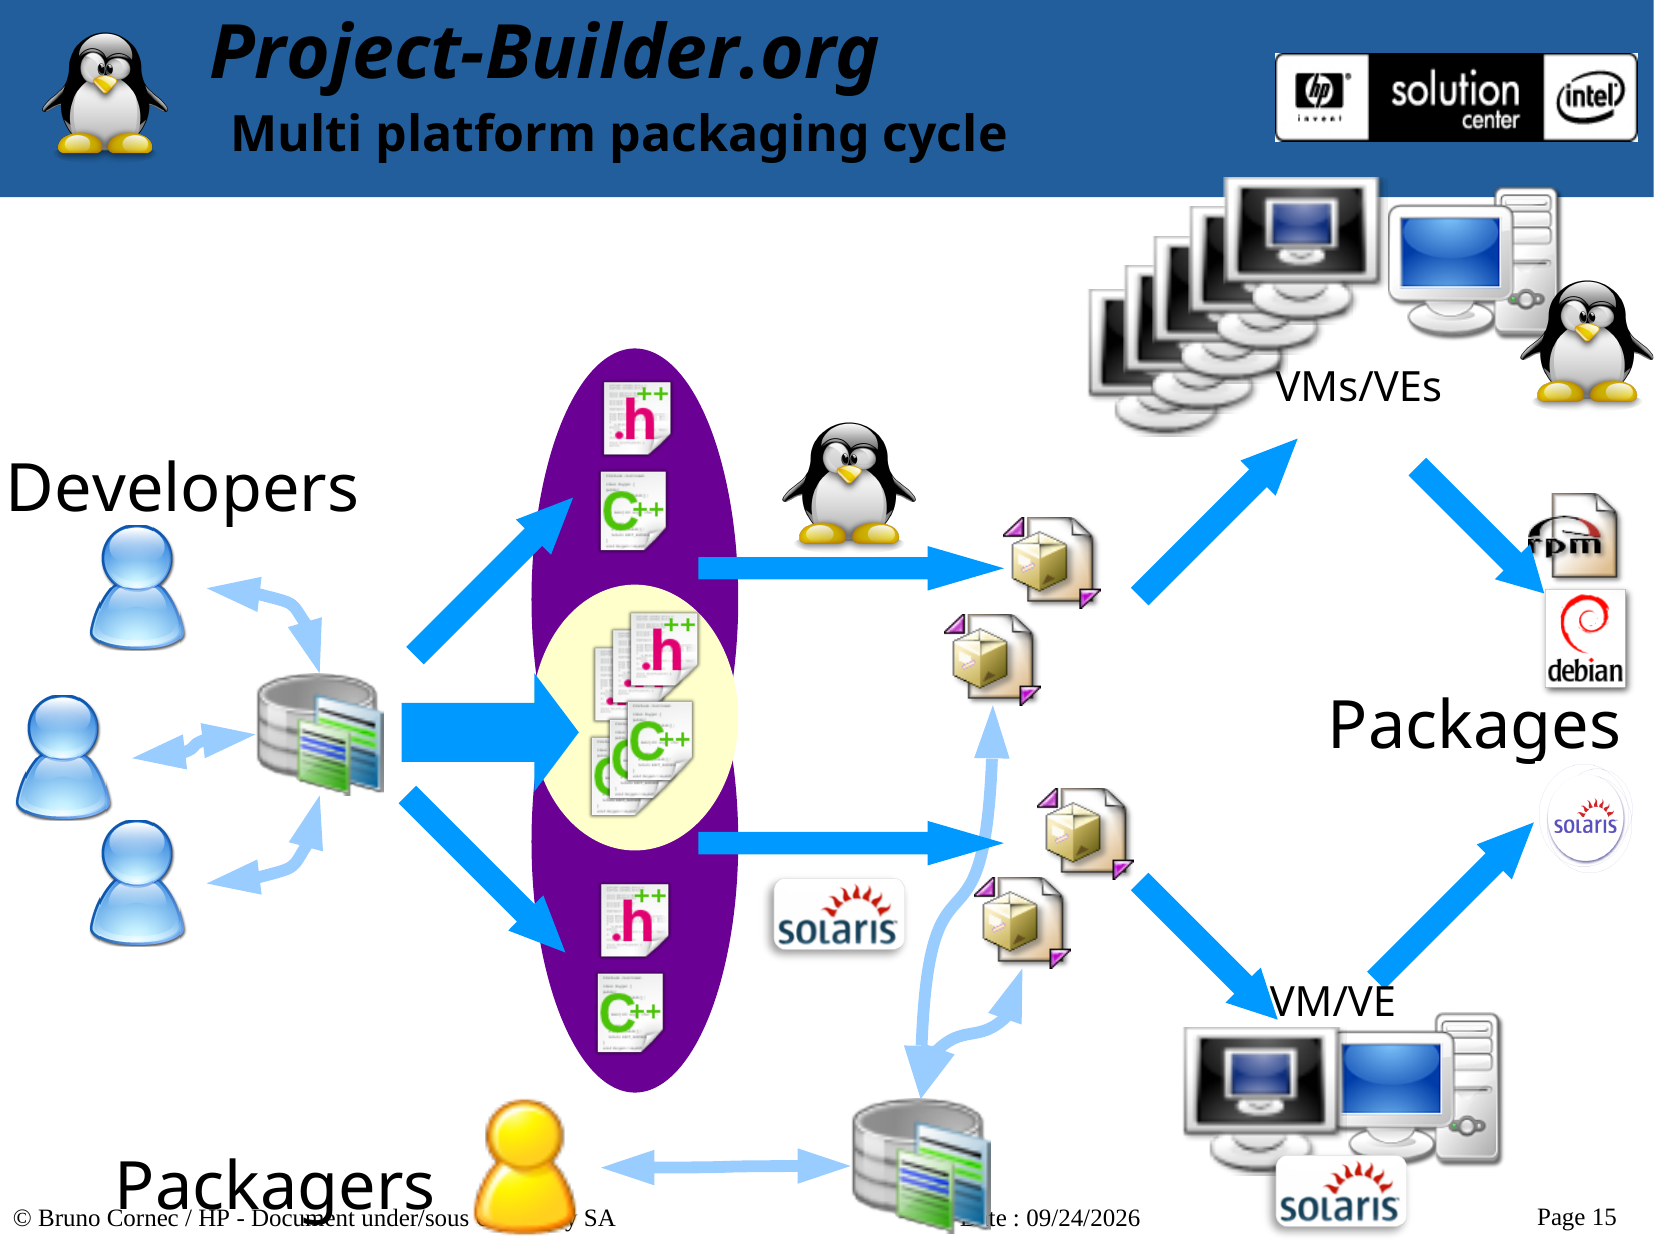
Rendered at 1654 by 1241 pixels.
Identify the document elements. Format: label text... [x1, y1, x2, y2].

text_box [398, 348, 1004, 1093]
text_box [1130, 872, 1269, 1017]
text_box VMs/VEs [1275, 357, 1632, 458]
text_box VM/VE [1269, 971, 1627, 1072]
picture [1535, 761, 1635, 875]
picture [581, 608, 709, 821]
picture [590, 466, 677, 556]
text_box Packagers [114, 1138, 439, 1238]
picture [782, 419, 916, 557]
title Multi platform packaging cycle [230, 53, 1312, 215]
picture [1181, 1027, 1506, 1241]
text_box [1408, 458, 1545, 594]
text_box Developers [5, 439, 366, 526]
picture [1523, 493, 1650, 703]
picture [0, 695, 207, 947]
picture [255, 673, 384, 796]
picture [453, 1097, 602, 1239]
text_box [1130, 447, 1291, 606]
picture [944, 614, 1041, 706]
picture [1086, 171, 1654, 438]
picture [850, 1098, 991, 1234]
picture [42, 29, 168, 167]
picture [74, 526, 207, 651]
text_box [1367, 822, 1534, 971]
picture [590, 879, 680, 962]
picture [755, 868, 916, 969]
picture [587, 968, 674, 1058]
picture [593, 377, 682, 460]
text_box Packages [1327, 676, 1654, 783]
picture [1312, 53, 1638, 142]
picture [974, 788, 1134, 969]
picture [1003, 517, 1101, 609]
